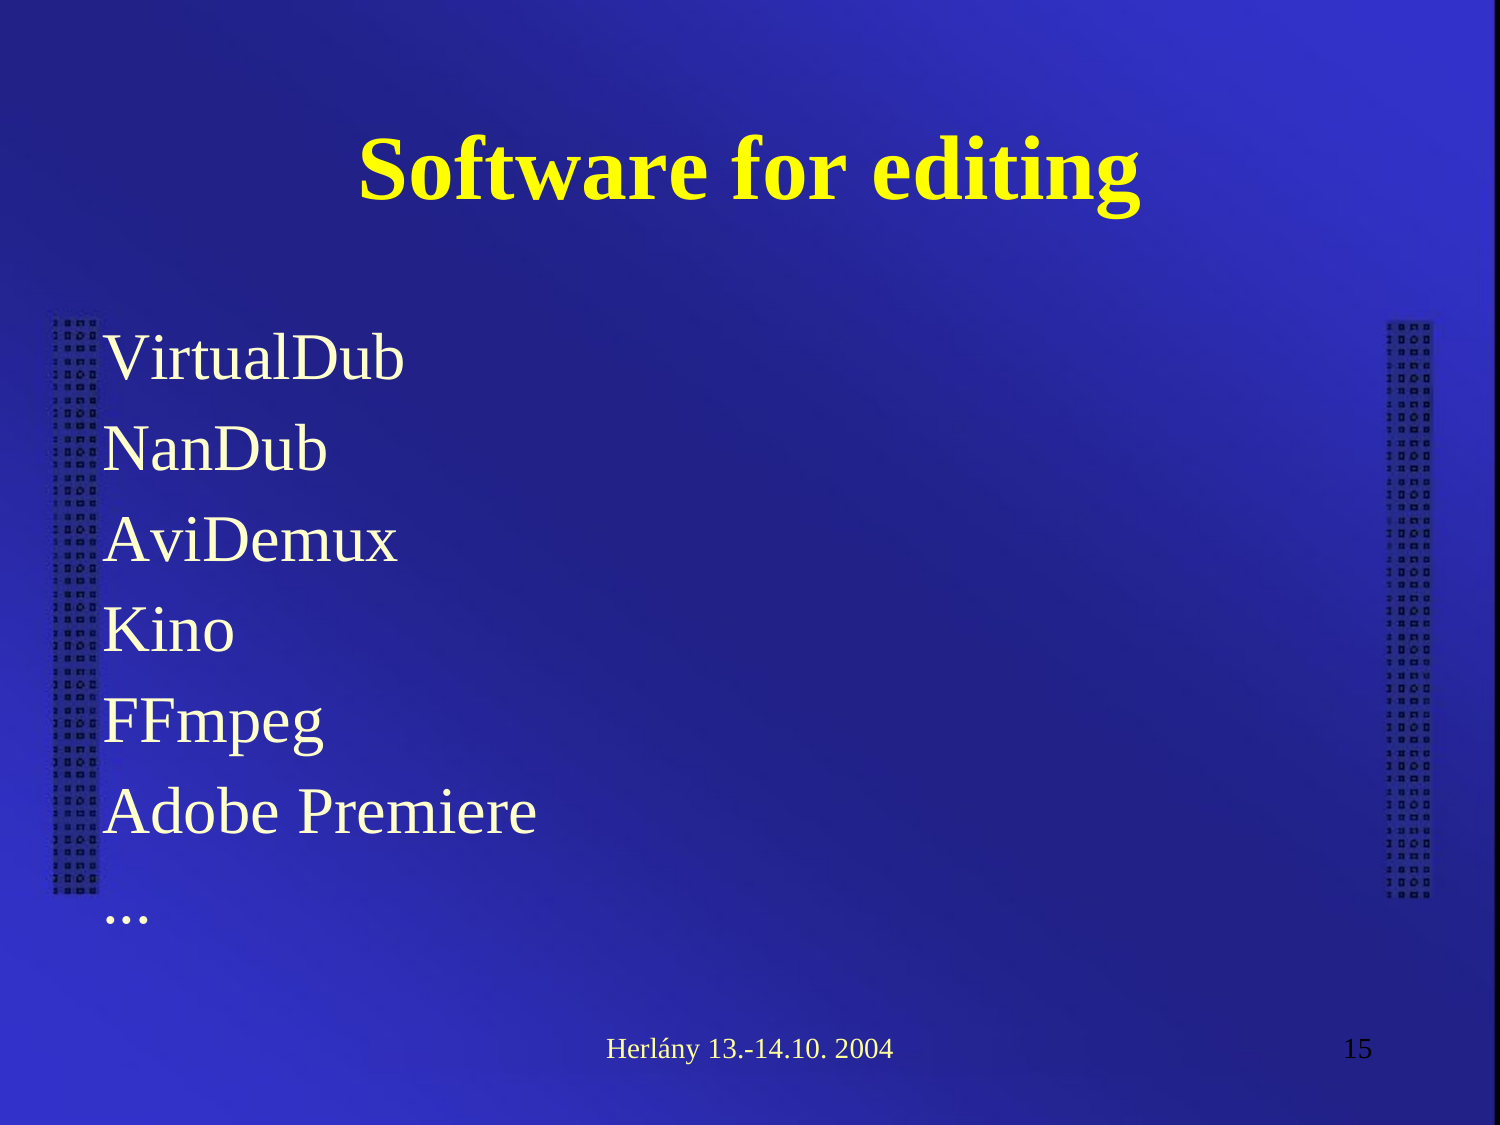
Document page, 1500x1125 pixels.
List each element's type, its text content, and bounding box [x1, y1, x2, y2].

text_box Herlány 13.-14.10. 2004 [512, 1024, 988, 1073]
text_box 15 [1074, 1024, 1388, 1073]
picture [0, 0, 1500, 1125]
list VirtualDub NanDub AviDemux Kino FFmpeg Adobe Premiere ... [87, 312, 1438, 988]
title Software for editing [112, 74, 1388, 263]
